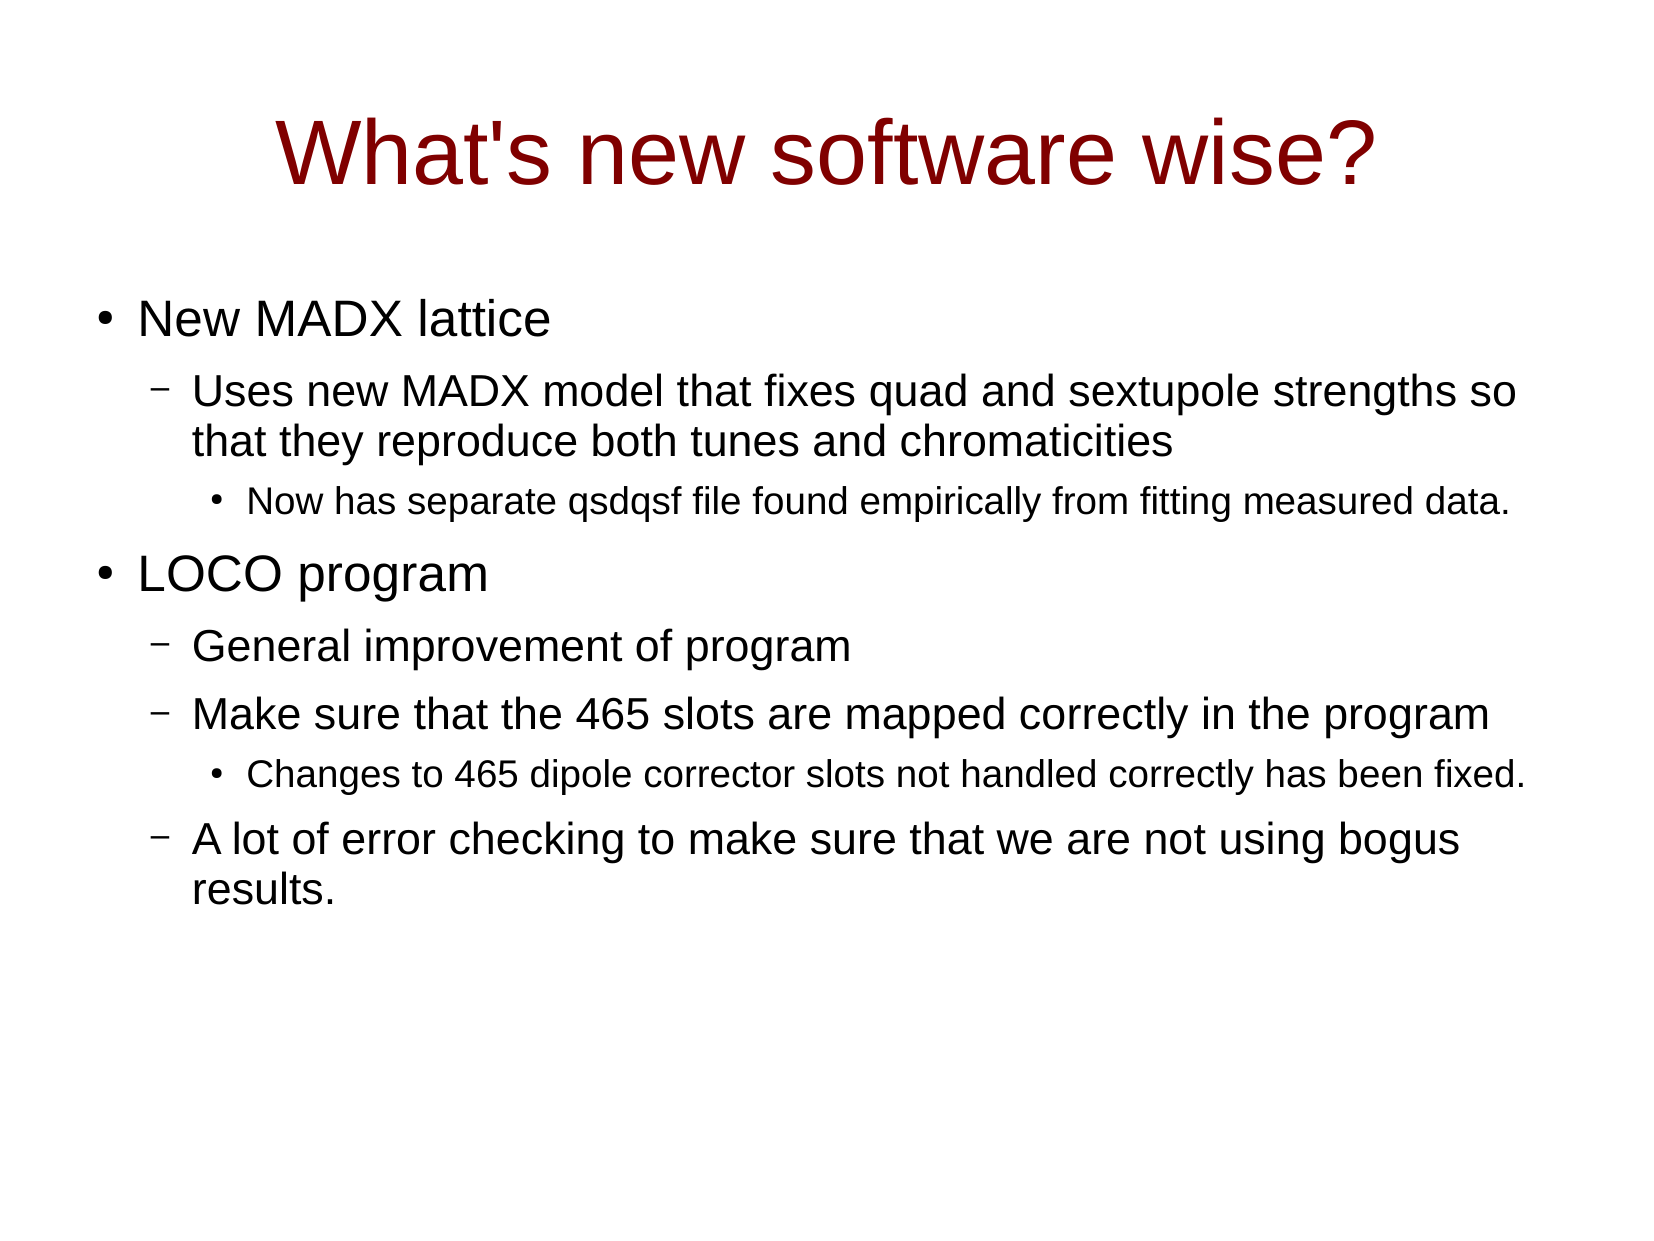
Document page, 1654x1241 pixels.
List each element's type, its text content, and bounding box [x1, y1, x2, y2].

list New MADX lattice Uses new MADX model that fixes quad and sextupole strengths so that they reproduce both tunes and chromaticities Now has separate qsdqsf file found empirically from fitting measured data. LOCO program General improvement of program Make sure that the 465 slots are mapped correctly in the program Changes to 465 dipole corrector slots not handled correctly has been fixed. A lot of error checking to make sure that we are not using bogus results. [82, 290, 1571, 1010]
title What's new software wise? [82, 49, 1571, 257]
